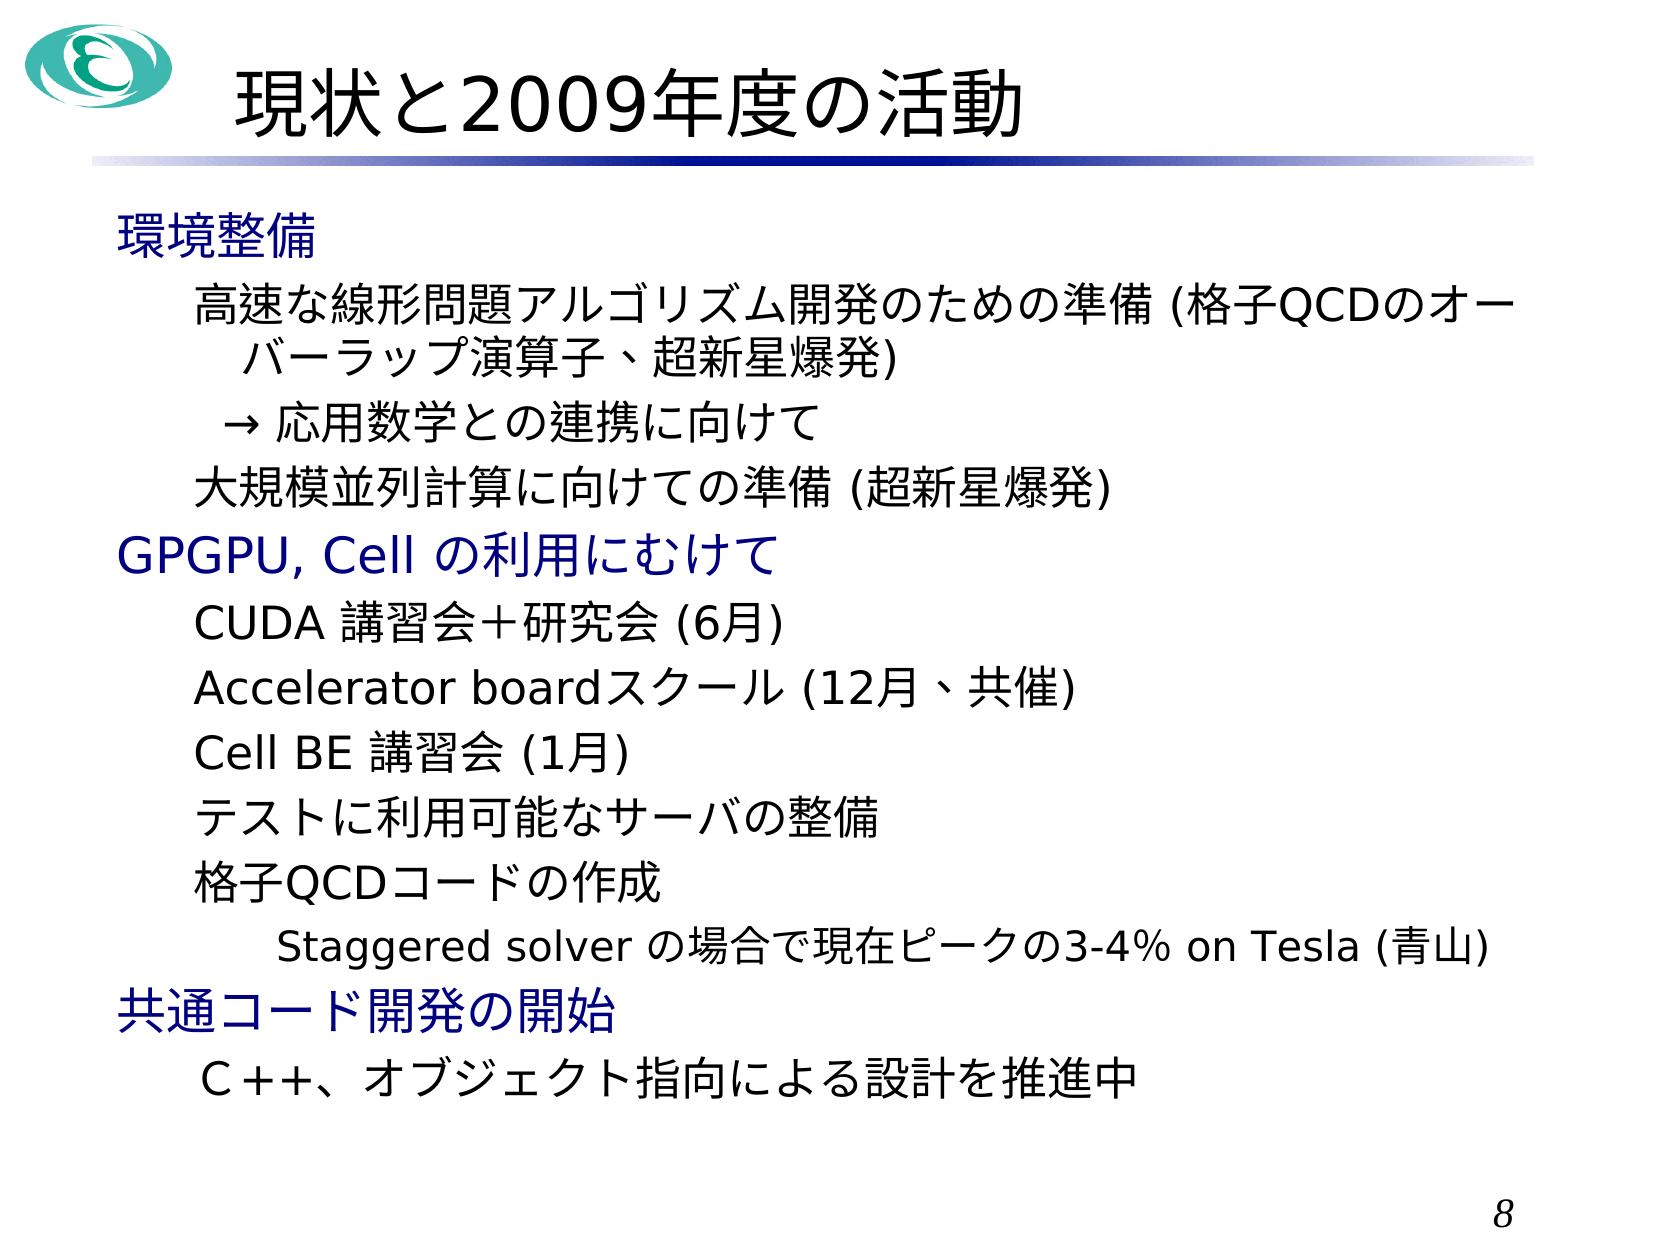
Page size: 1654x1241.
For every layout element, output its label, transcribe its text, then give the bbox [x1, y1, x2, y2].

picture [19, 16, 178, 116]
picture [92, 156, 233, 166]
picture [1338, 156, 1534, 166]
title 現状と2009年度の活動 [233, 1, 1338, 208]
list 環境整備 高速な線形問題アルゴリズム開発のための準備 (格子QCDのオーバーラップ演算子、超新星爆発) → 応用数学との連携に向けて 大規模並列計算に向けての準備 (超新星爆発) GPGPU, Cell の利用にむけて CUDA 講習会＋研究会 (6月) Accelerator boardスクール (12月、共催) Cell BE 講習会 (1月) テストに利用可能なサーバの整備 格子QCDコードの作成 Staggered solver の場合で現在ピークの3-4％ on Tesla (青山) 共通コード開発の開始 Ｃ++、オブジェクト指向による設計を推進中 [98, 208, 1551, 1107]
